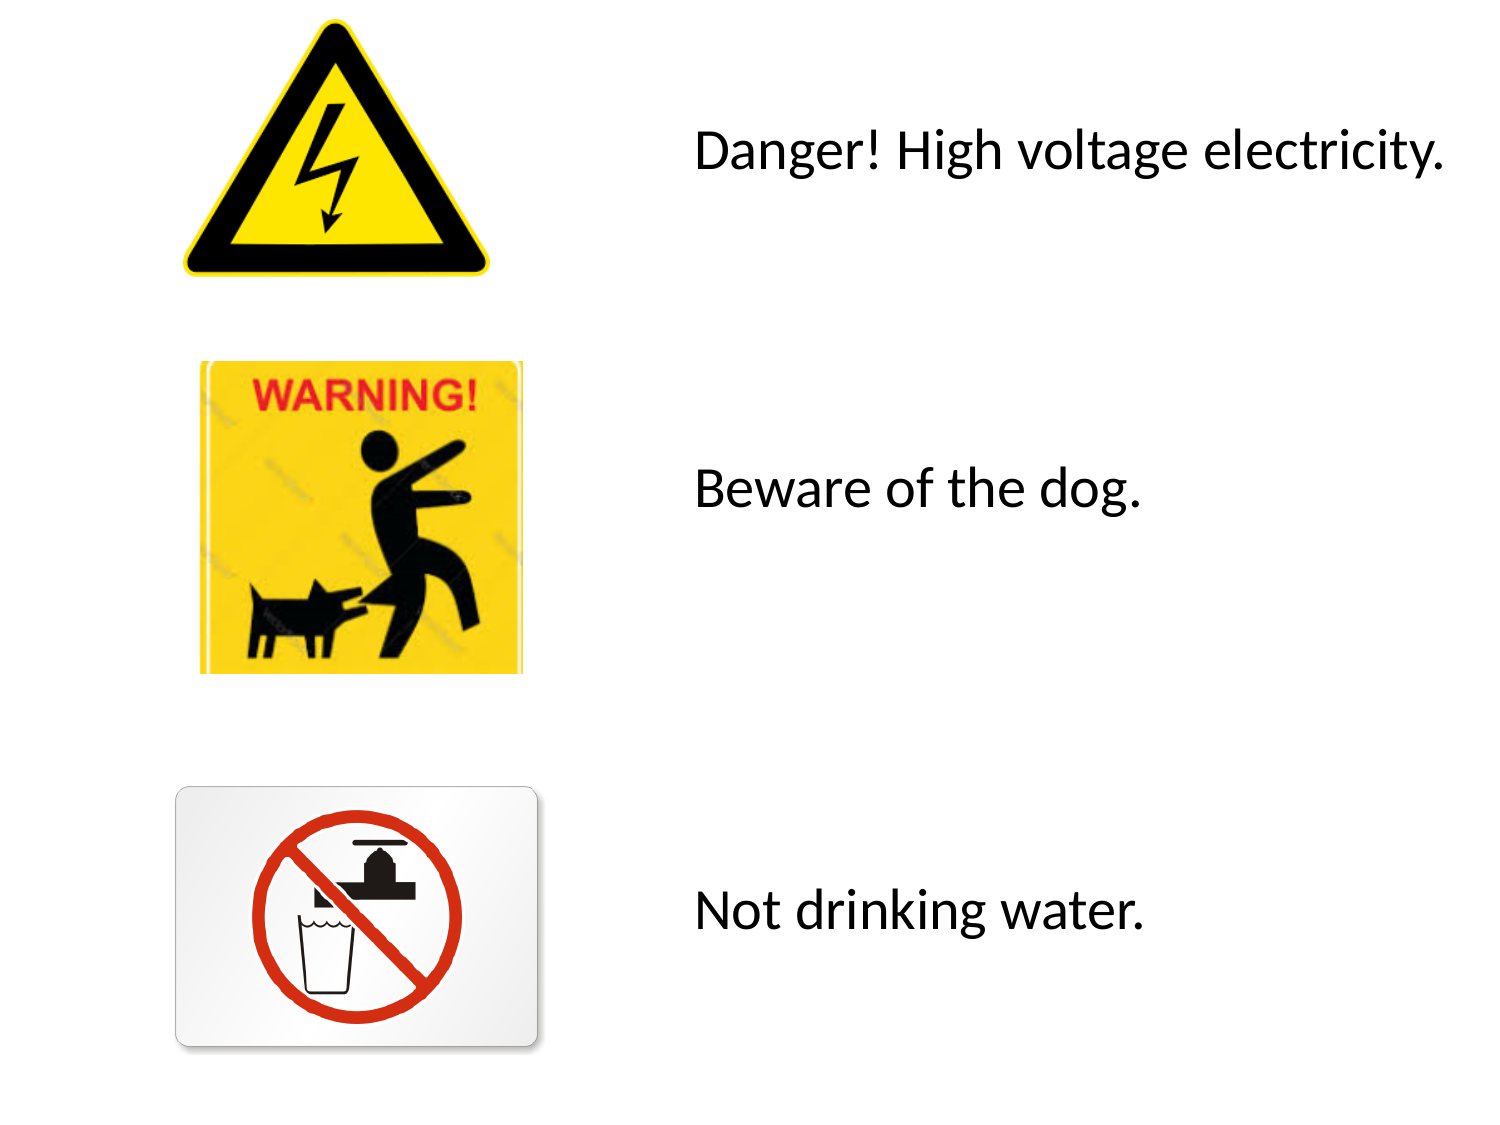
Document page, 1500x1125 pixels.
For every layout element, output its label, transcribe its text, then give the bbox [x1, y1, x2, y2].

picture [197, 361, 523, 674]
list Danger! High voltage electricity. Beware of the dog. Not drinking water. [679, 19, 1471, 1071]
picture [183, 19, 490, 277]
picture [174, 786, 546, 1056]
